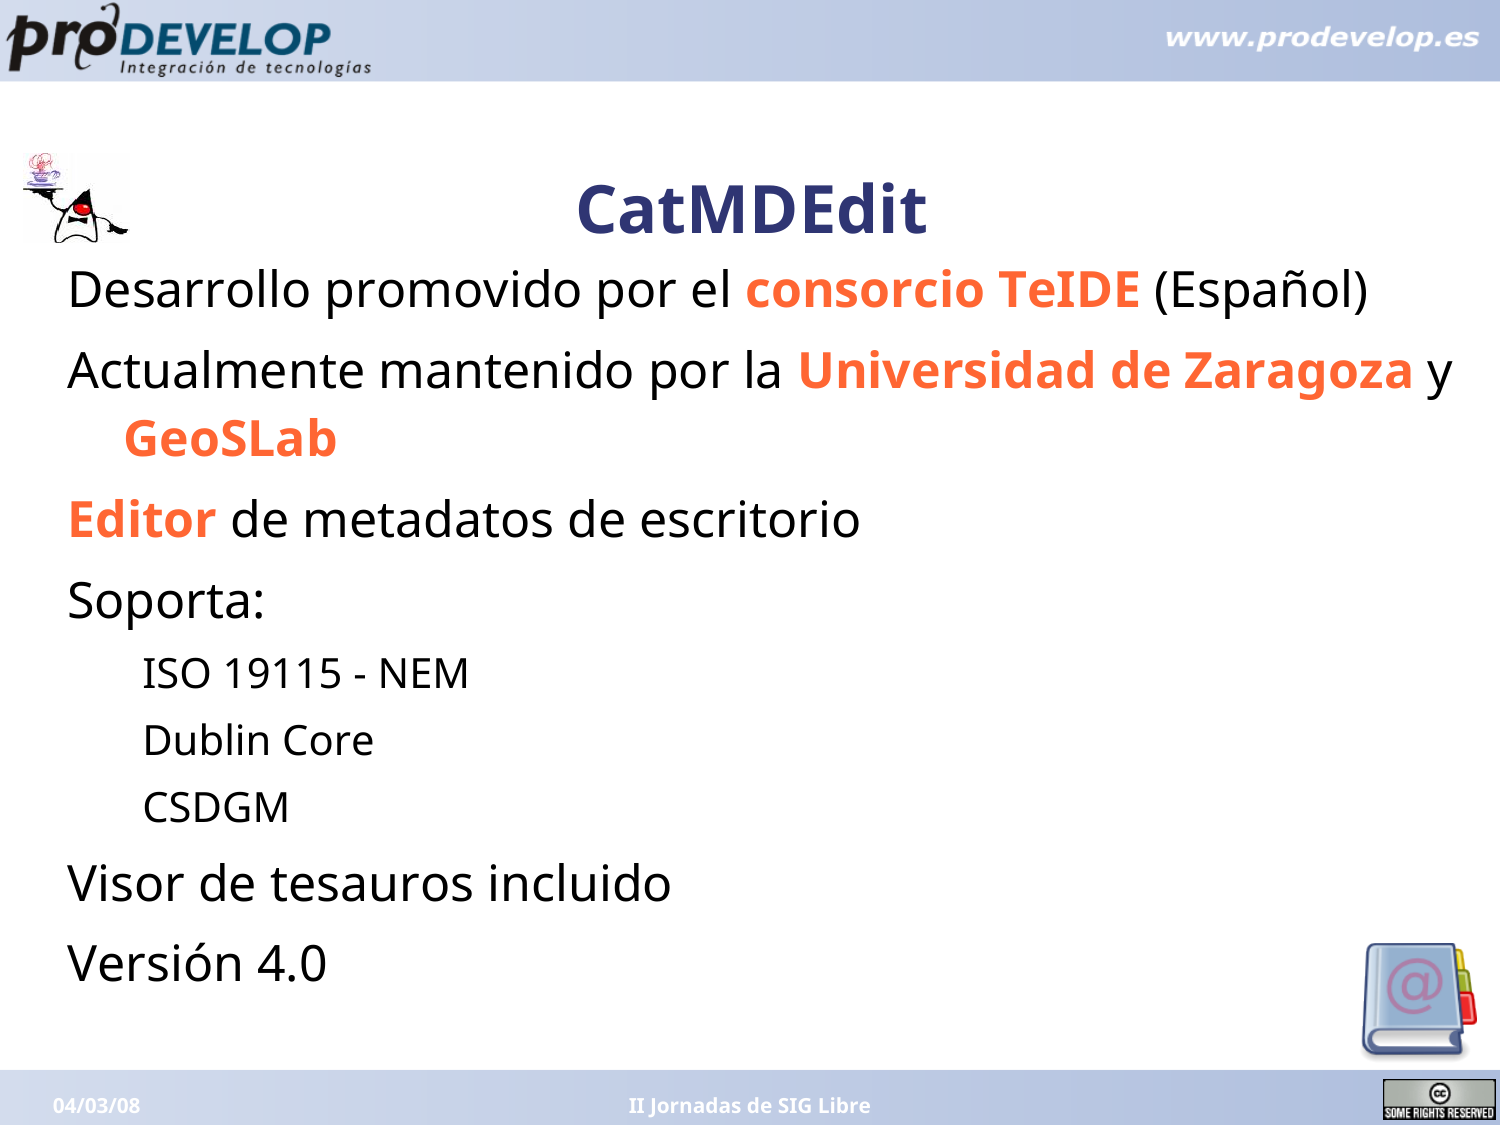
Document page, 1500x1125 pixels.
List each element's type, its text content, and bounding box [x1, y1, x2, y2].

list Desarrollo promovido por el consorcio TeIDE (Español) Actualmente mantenido por la Universidad de Zaragoza y GeoSLab Editor de metadatos de escritorio Soporta: ISO 19115 - NEM Dublin Core CSDGM Visor de tesauros incluido Versión 4.0 [67, 254, 1477, 1059]
title CatMDEdit [76, 113, 1427, 254]
picture [0, 0, 1500, 1125]
